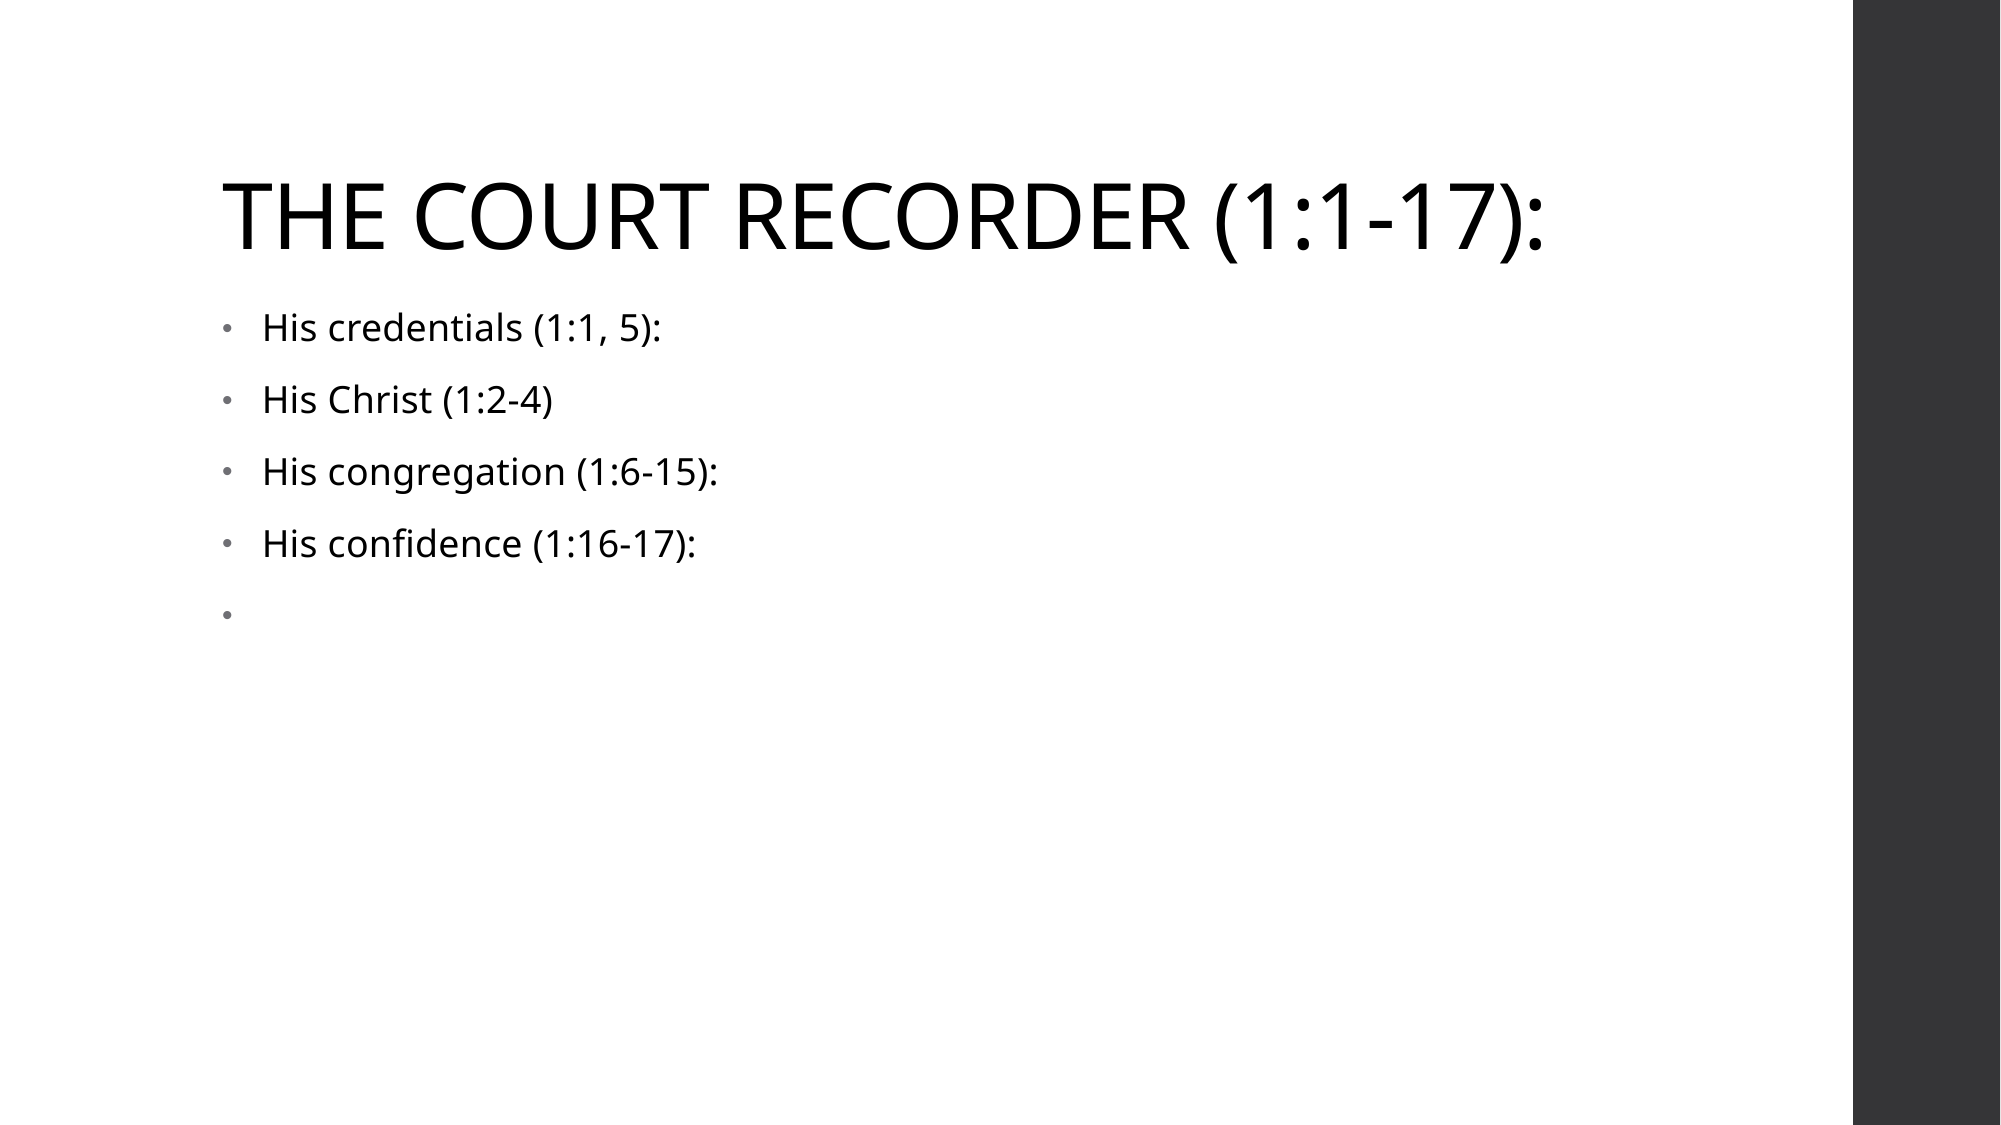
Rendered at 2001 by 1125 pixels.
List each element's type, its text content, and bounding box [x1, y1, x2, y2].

list His credentials (1:1, 5): His Christ (1:2-4) His congregation (1:6-15): His confidence (1:16-17): [206, 299, 1617, 1014]
title THE COURT RECORDER (1:1-17): [206, 60, 1797, 278]
